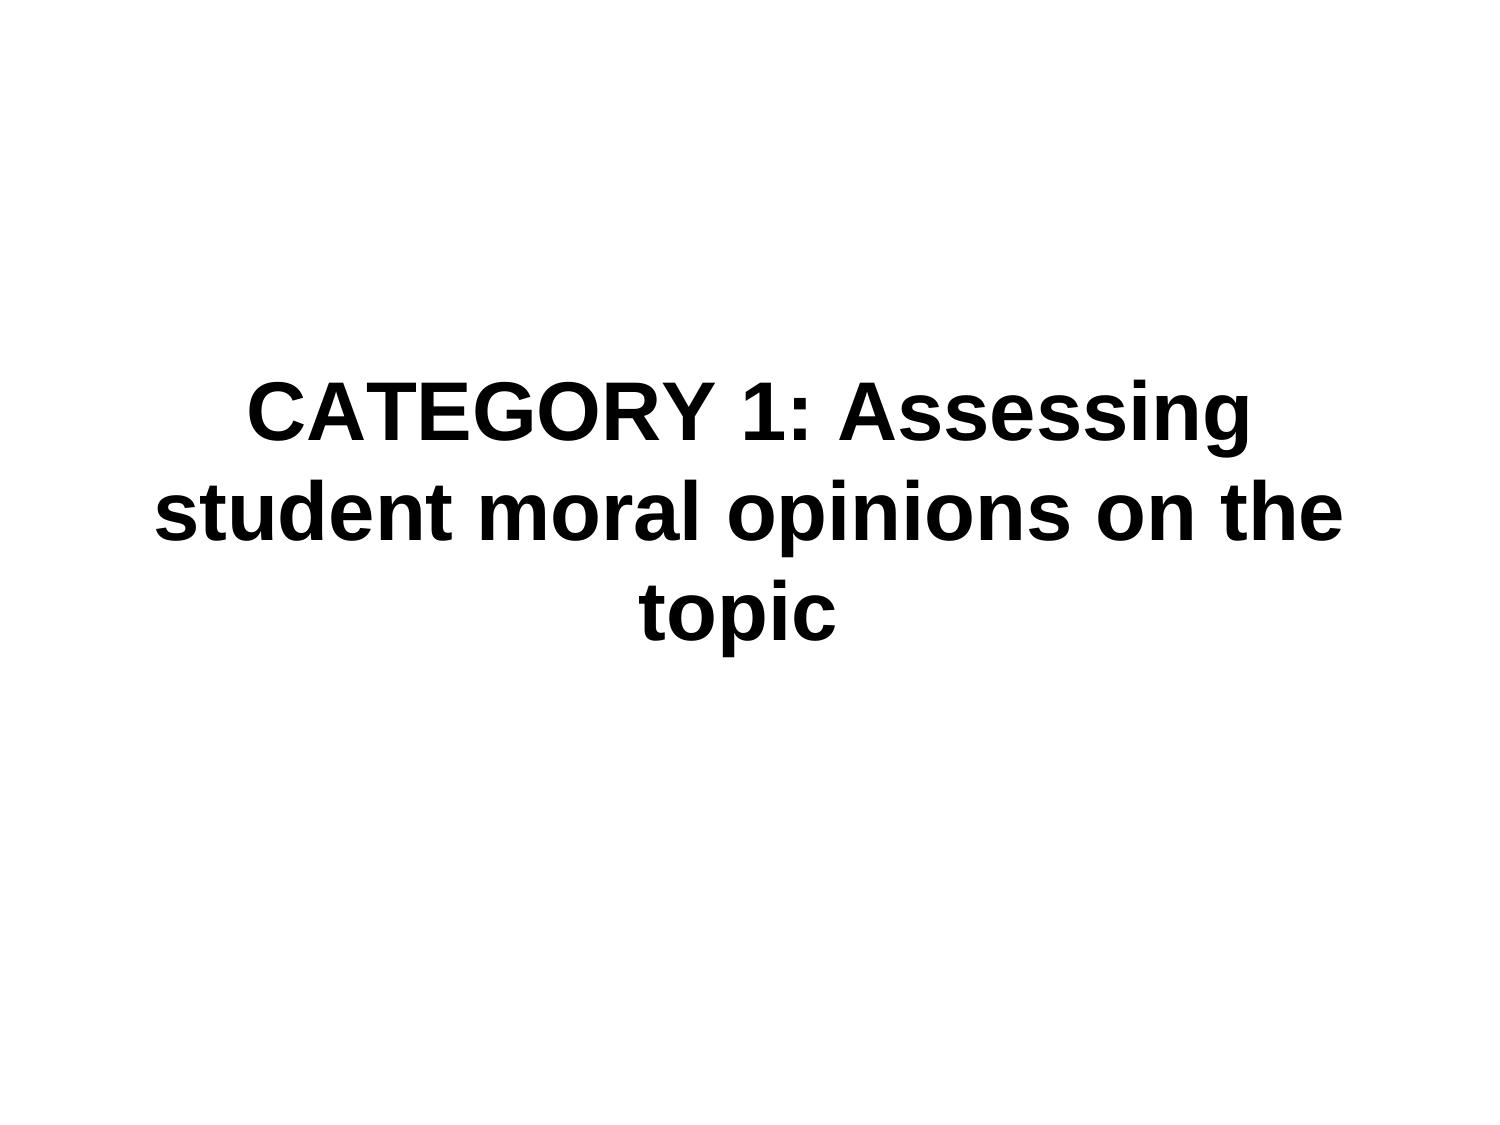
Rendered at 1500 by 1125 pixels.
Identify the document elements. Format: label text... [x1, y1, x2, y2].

title CATEGORY 1: Assessing student moral opinions on the topic [112, 349, 1388, 591]
